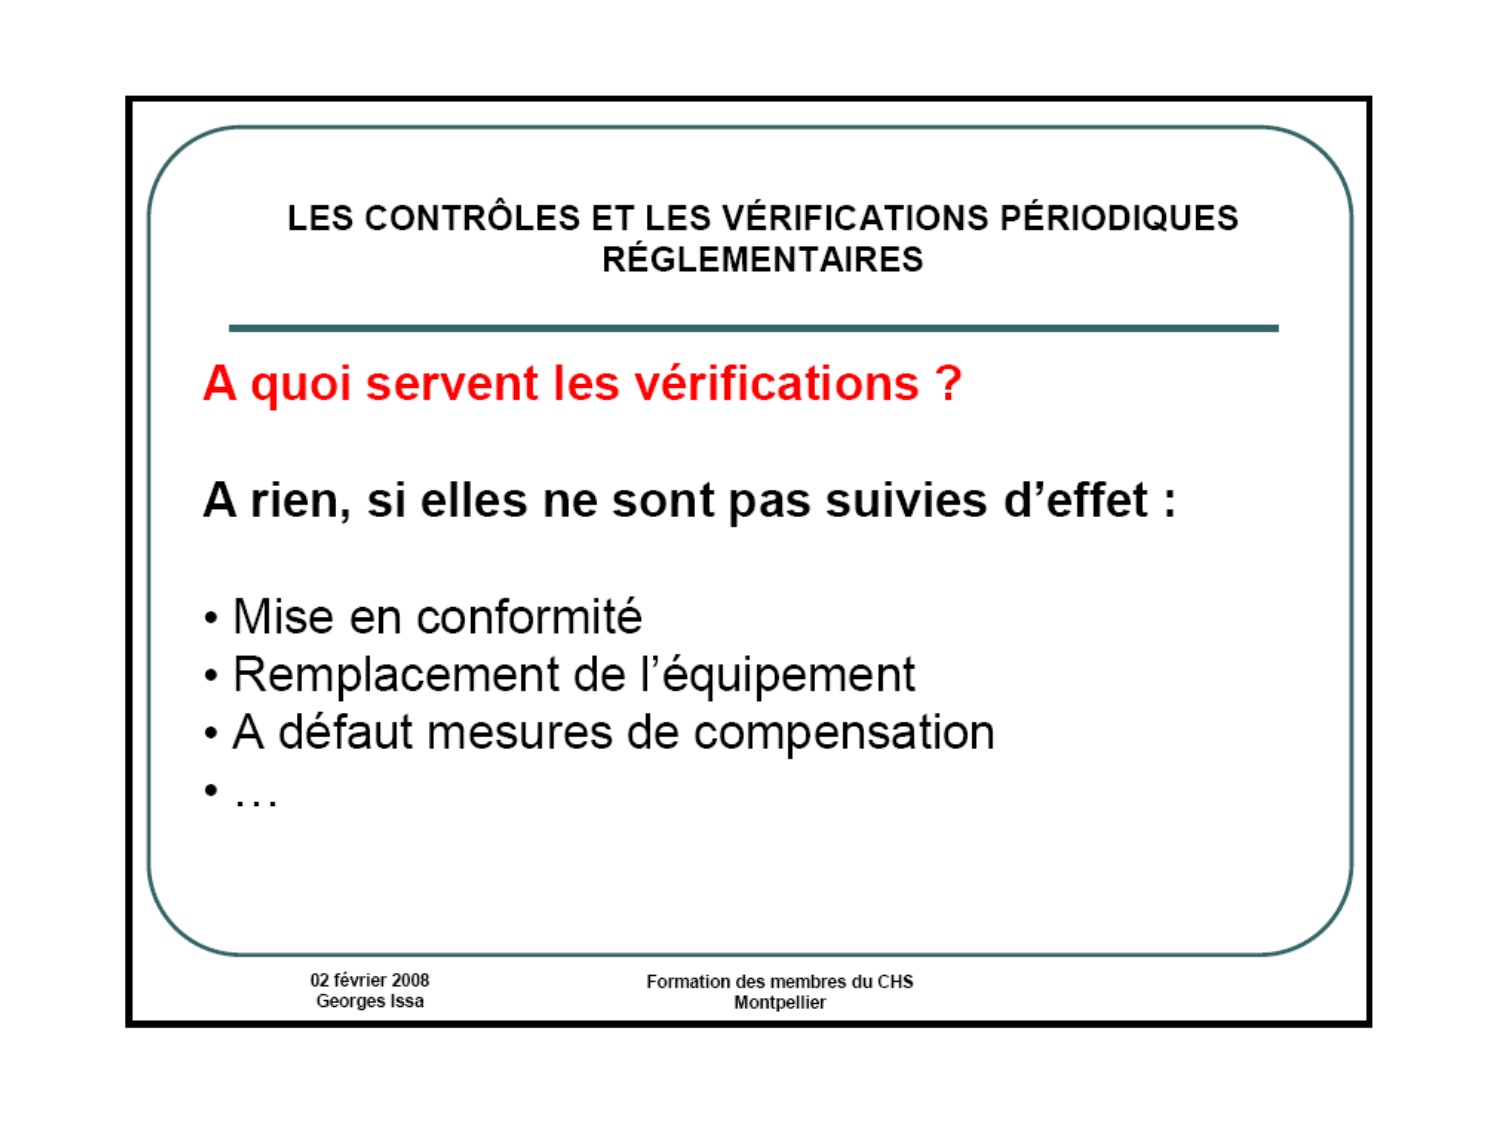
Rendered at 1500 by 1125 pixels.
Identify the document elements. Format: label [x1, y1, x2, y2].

picture [121, 90, 1379, 1035]
